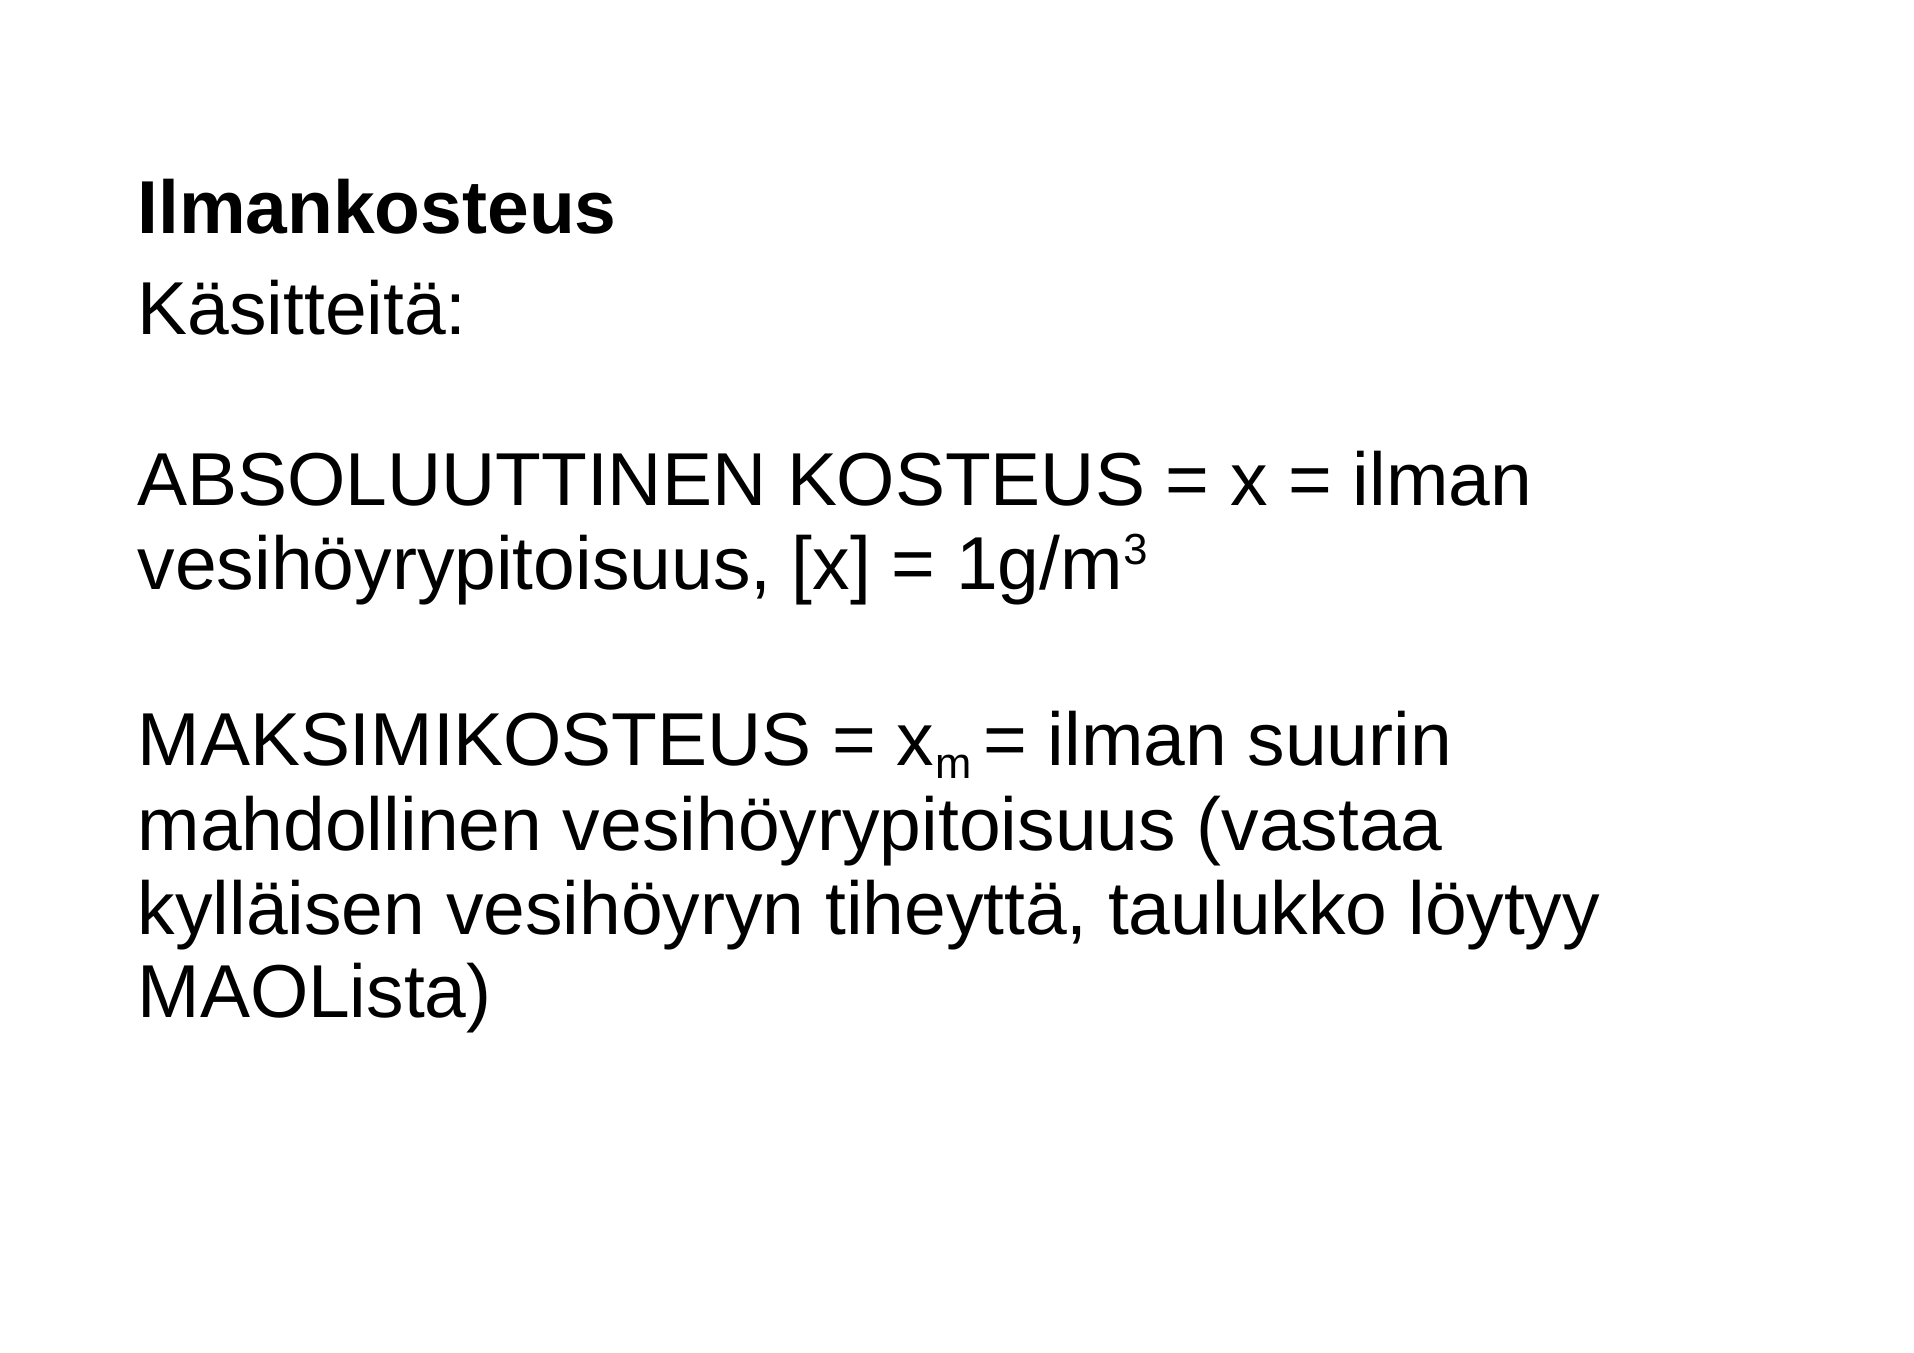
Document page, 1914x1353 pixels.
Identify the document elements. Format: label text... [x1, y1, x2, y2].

text_box Ilmankosteus Käsitteitä: ABSOLUUTTINEN KOSTEUS = x = ilman vesihöyrypitoisuus, [x] = 1g/m3 MAKSIMIKOSTEUS = xm = ilman suurin mahdollinen vesihöyrypitoisuus (vastaa kylläisen vesihöyryn tiheyttä, taulukko löytyy MAOLista) [122, 154, 1797, 1128]
